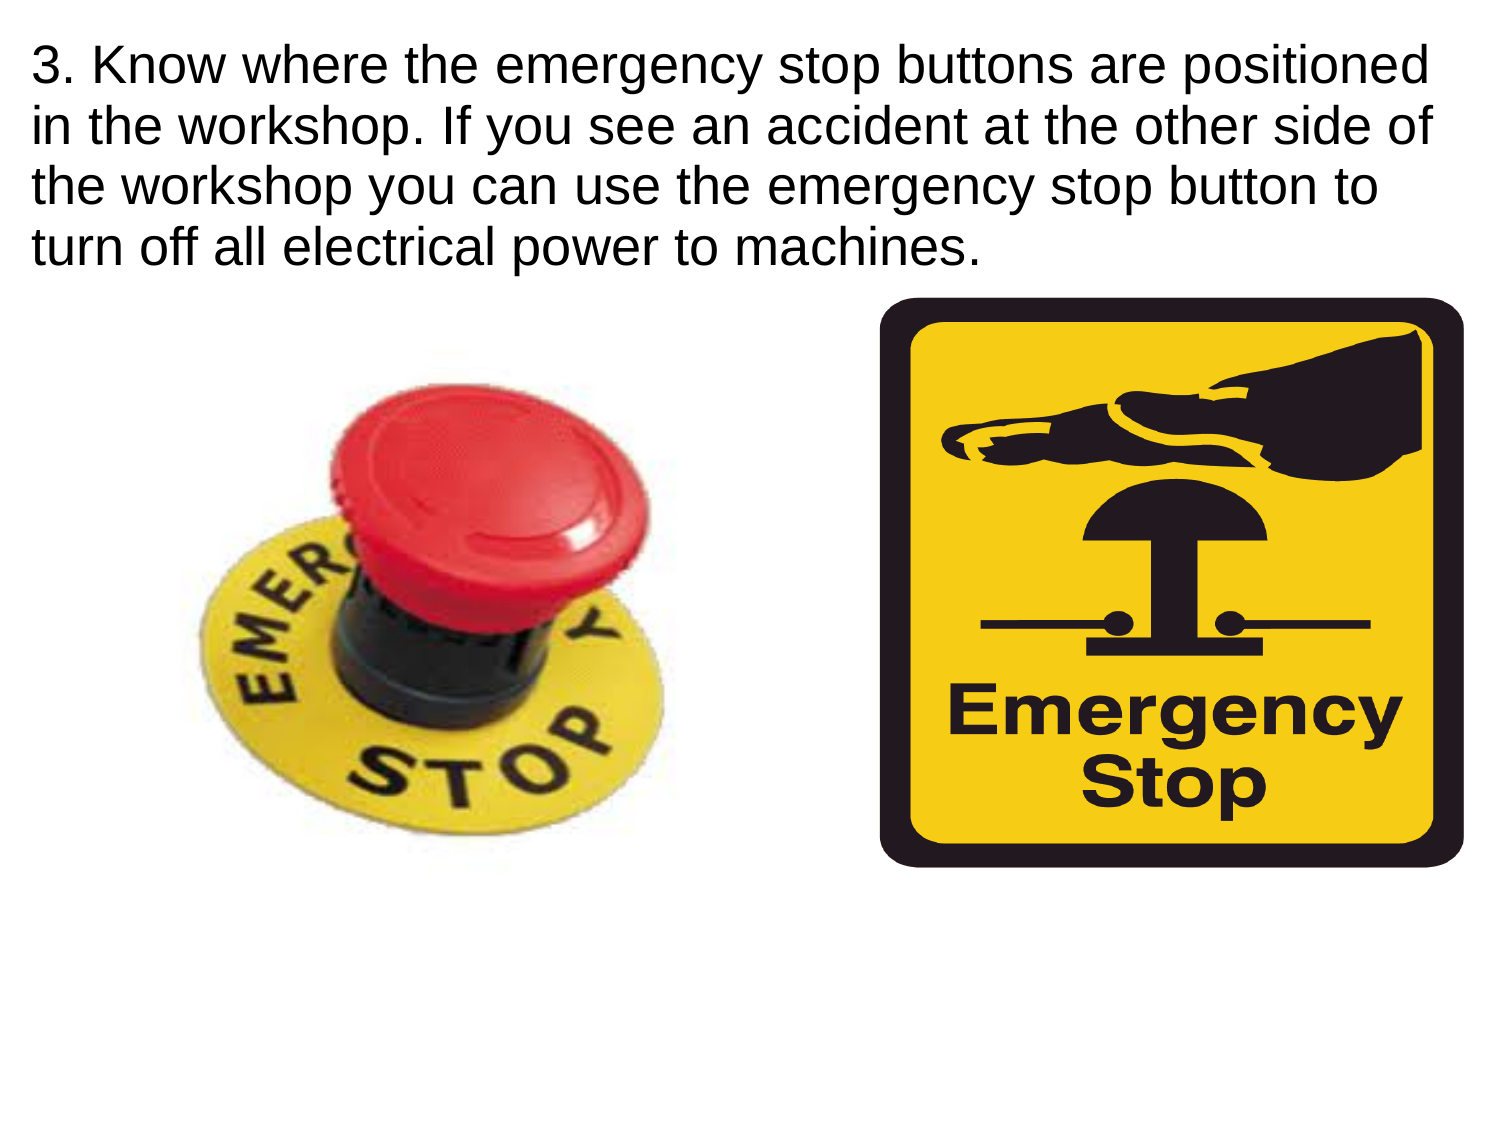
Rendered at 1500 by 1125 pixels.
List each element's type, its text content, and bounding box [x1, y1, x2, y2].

picture [141, 349, 719, 875]
text_box 3. Know where the emergency stop buttons are positioned in the workshop. If you see an accident at the other side of the workshop you can use the emergency stop button to turn off all electrical power to machines. [16, 27, 1500, 662]
picture [874, 295, 1471, 875]
